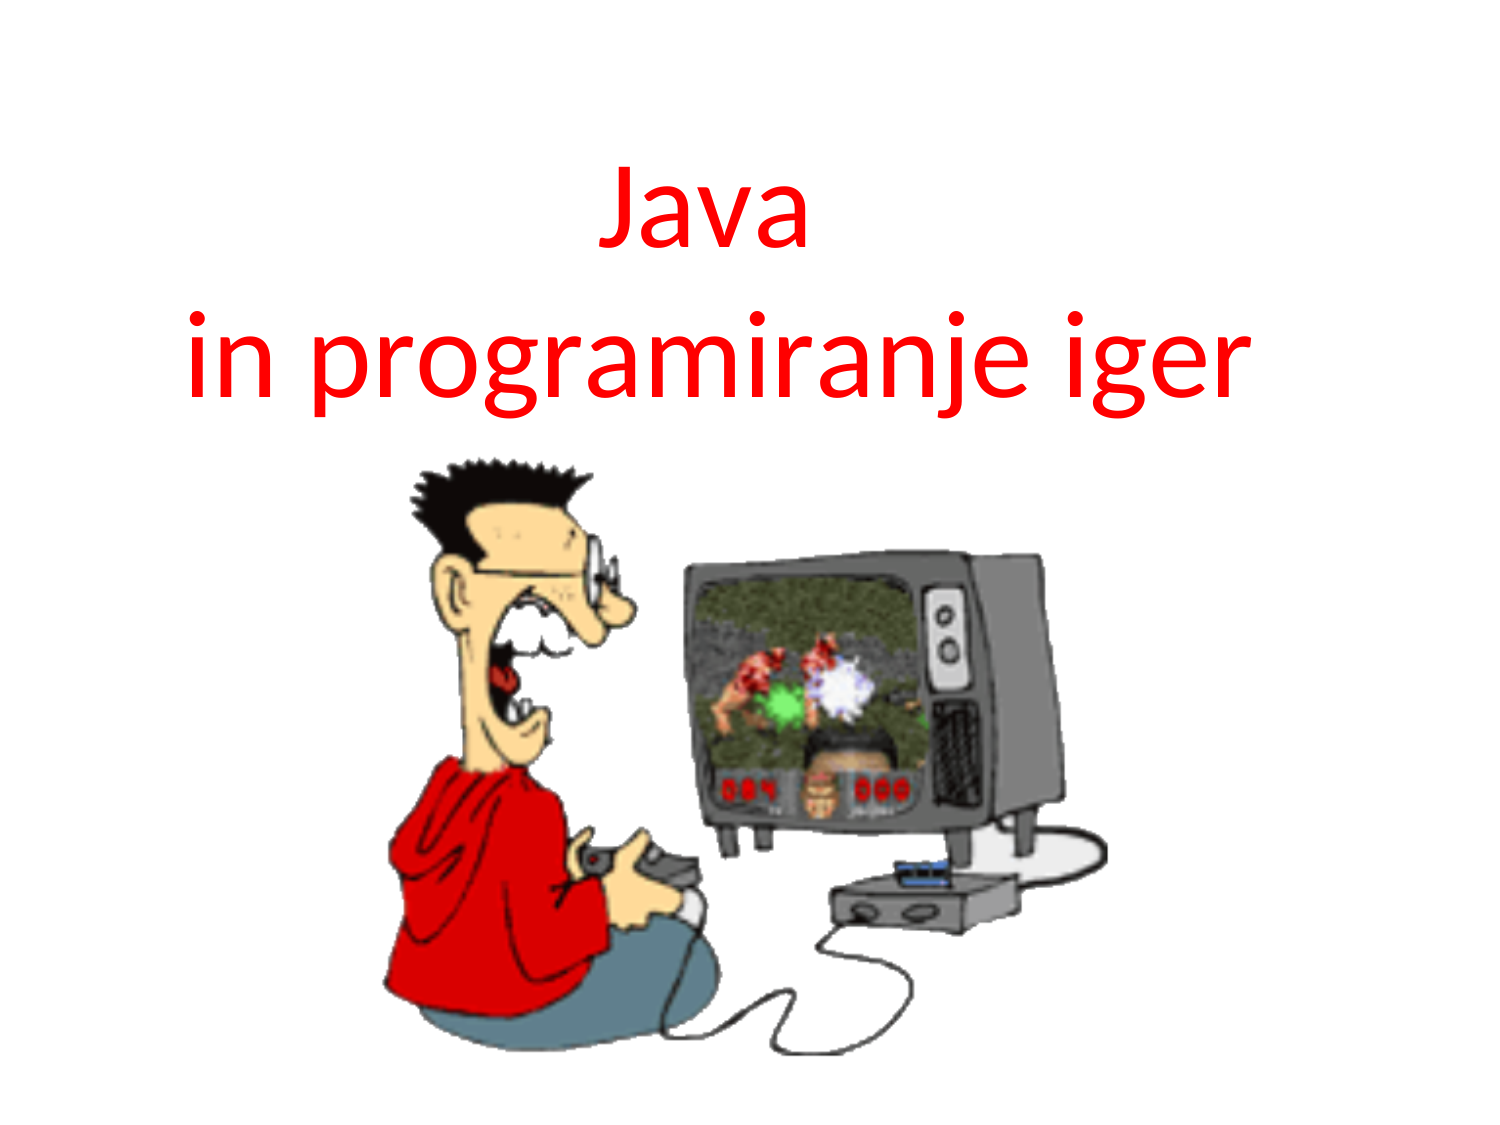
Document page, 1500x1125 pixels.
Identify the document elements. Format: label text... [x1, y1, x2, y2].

picture [375, 444, 1114, 1066]
title Java in programiranje iger [82, 115, 1358, 431]
